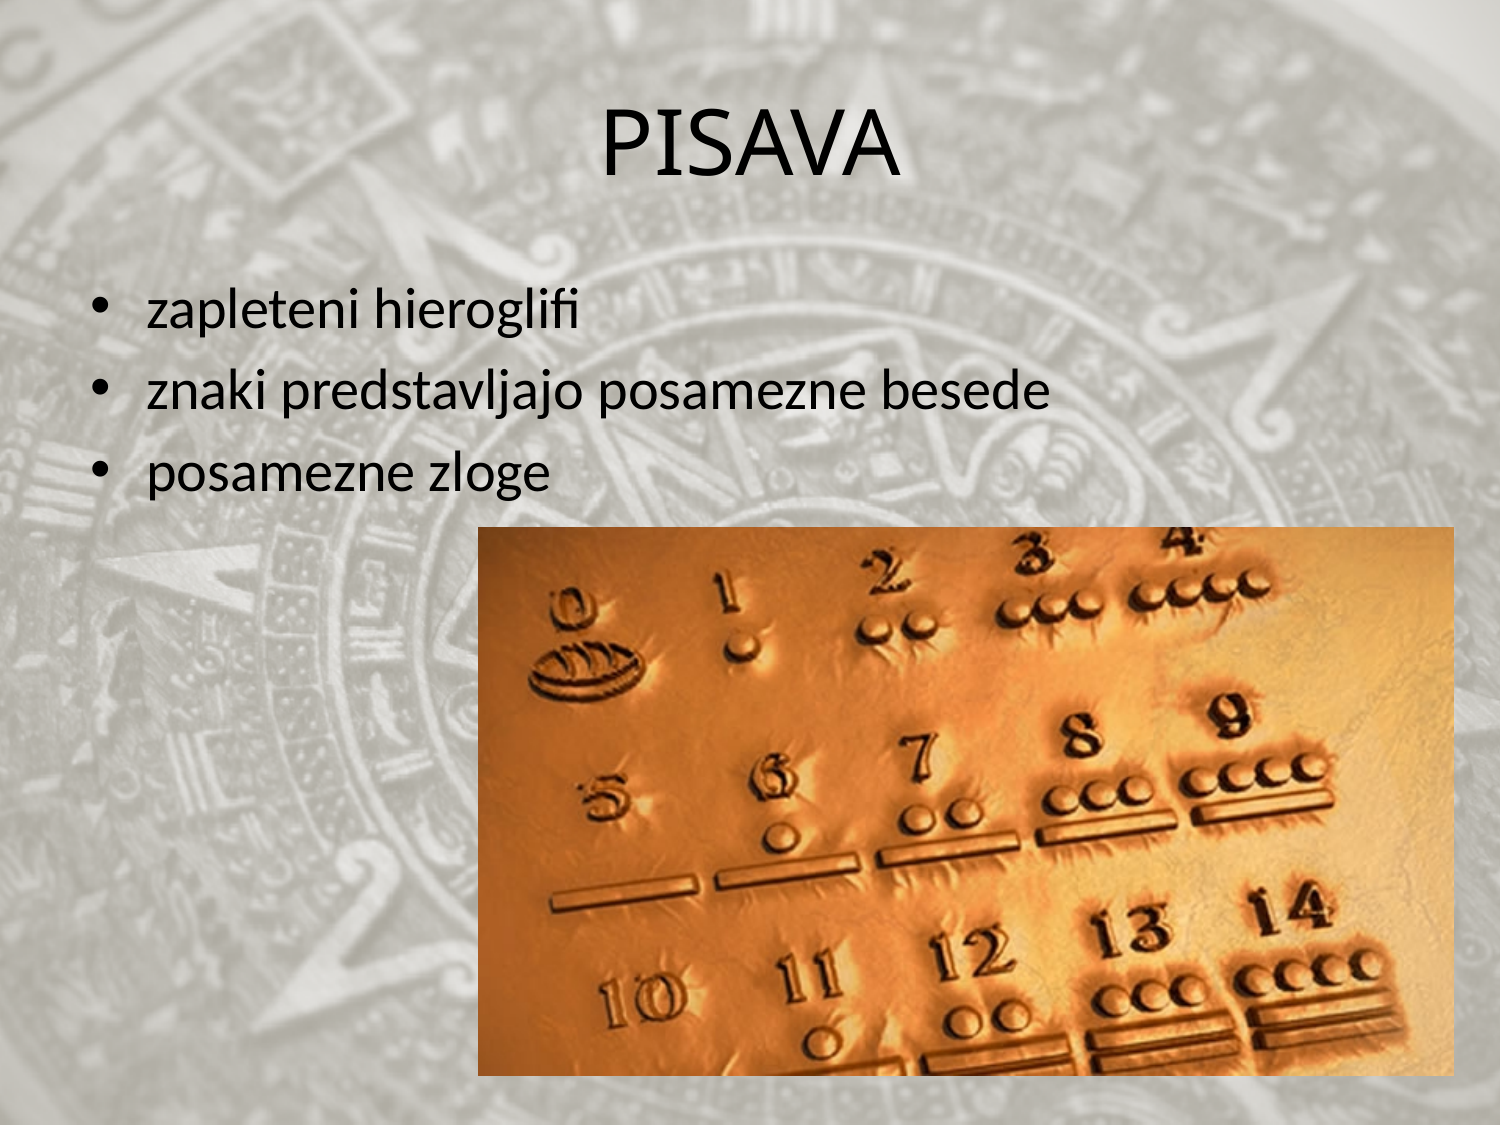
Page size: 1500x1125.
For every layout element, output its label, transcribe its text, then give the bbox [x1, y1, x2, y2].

list zapleteni hieroglifi znaki predstavljajo posamezne besede posamezne zloge [75, 262, 1425, 1005]
title PISAVA [75, 45, 1425, 233]
picture [0, 0, 1500, 1125]
